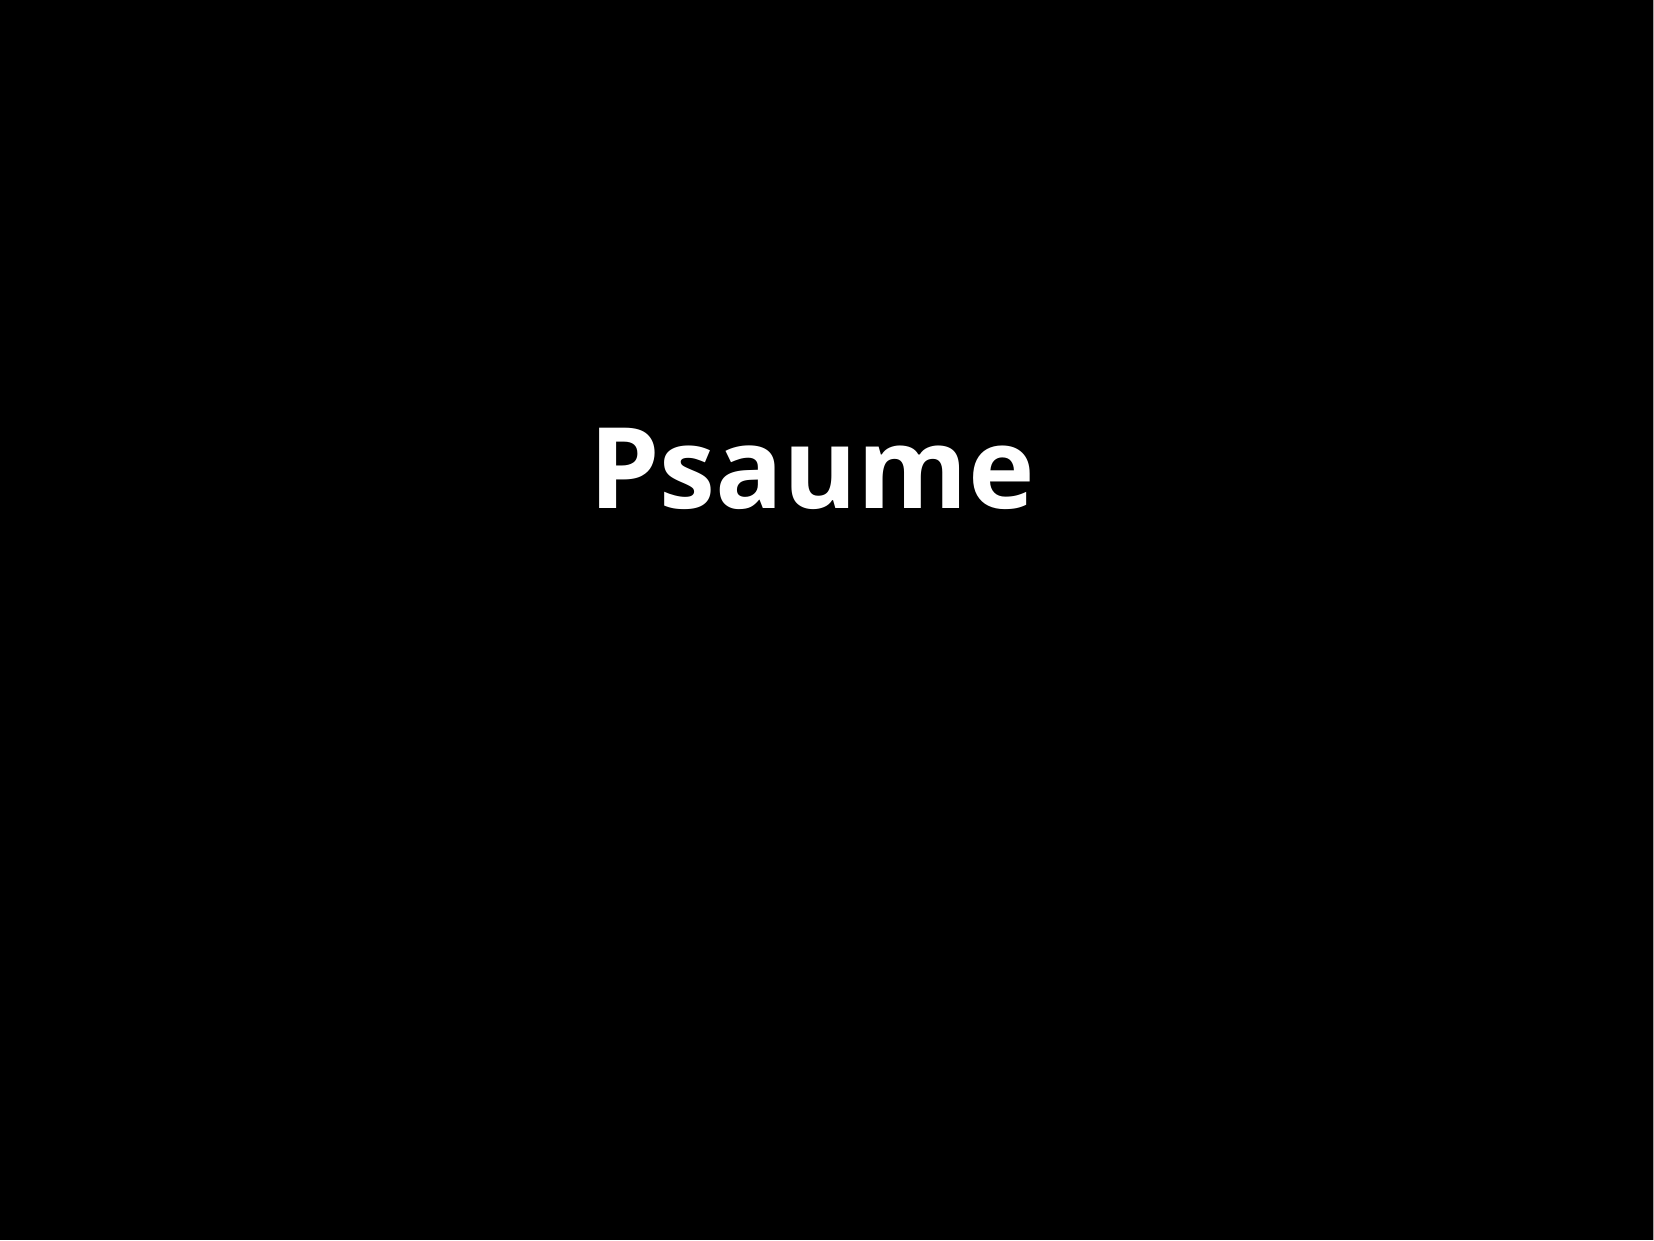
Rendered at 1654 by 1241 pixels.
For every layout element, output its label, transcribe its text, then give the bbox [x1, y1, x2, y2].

text_box Psaume [88, 88, 1507, 975]
